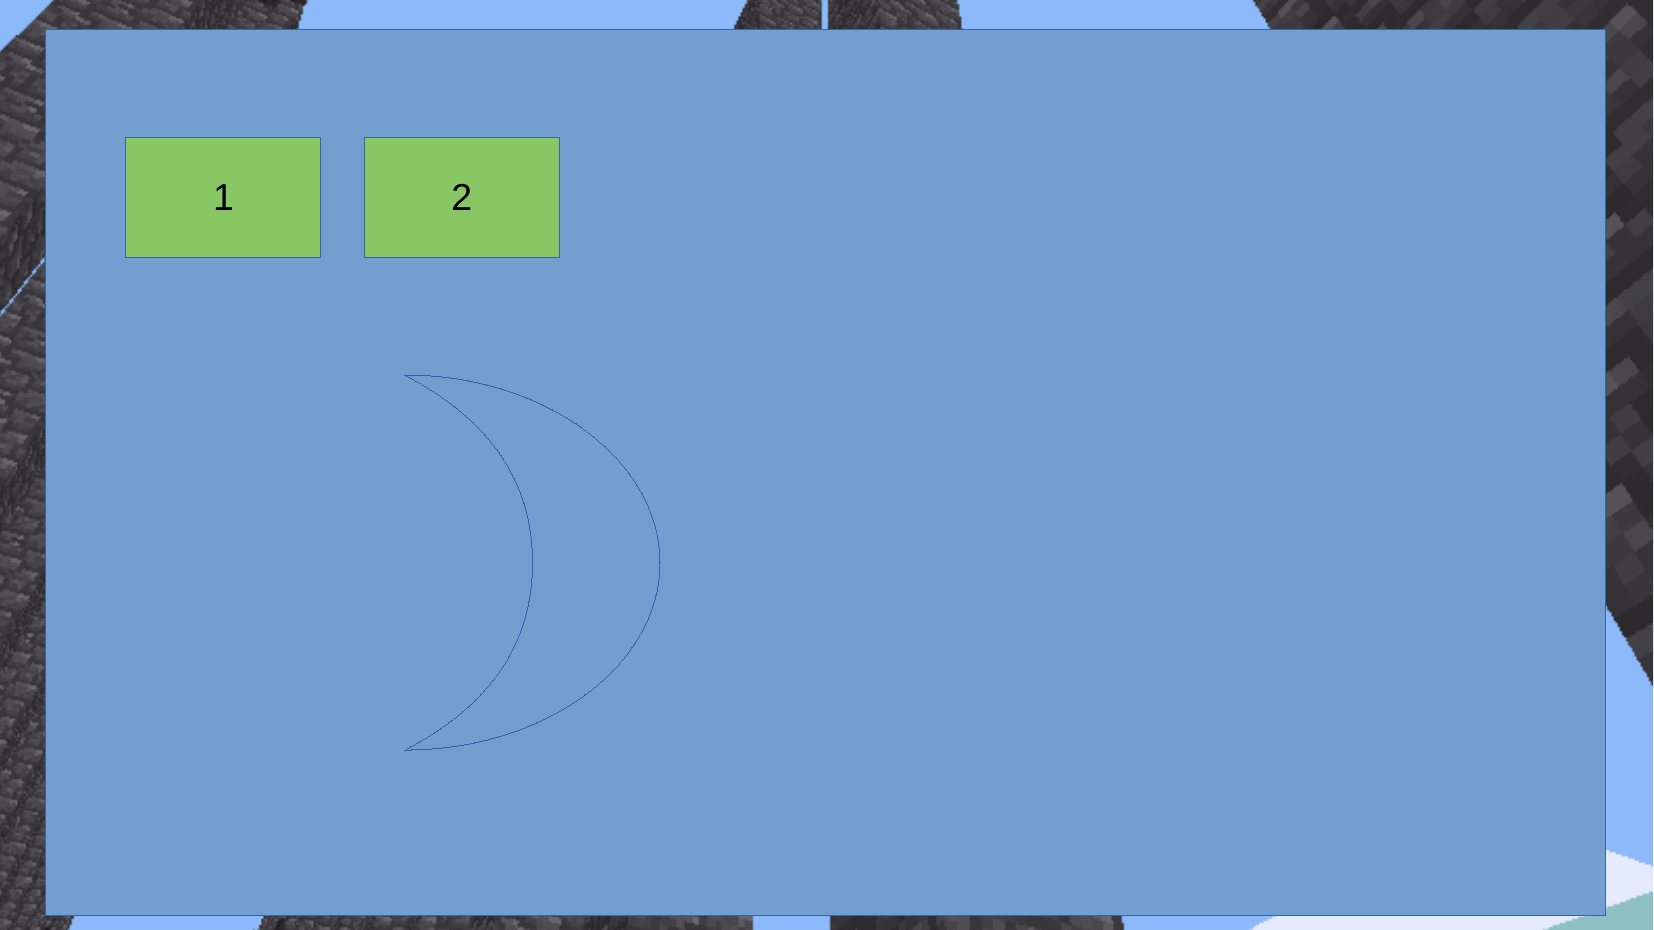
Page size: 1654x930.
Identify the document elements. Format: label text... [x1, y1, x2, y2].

text_box [45, 29, 1606, 916]
text_box 1 [125, 137, 321, 258]
picture [0, 0, 1654, 930]
text_box 2 [364, 137, 560, 258]
